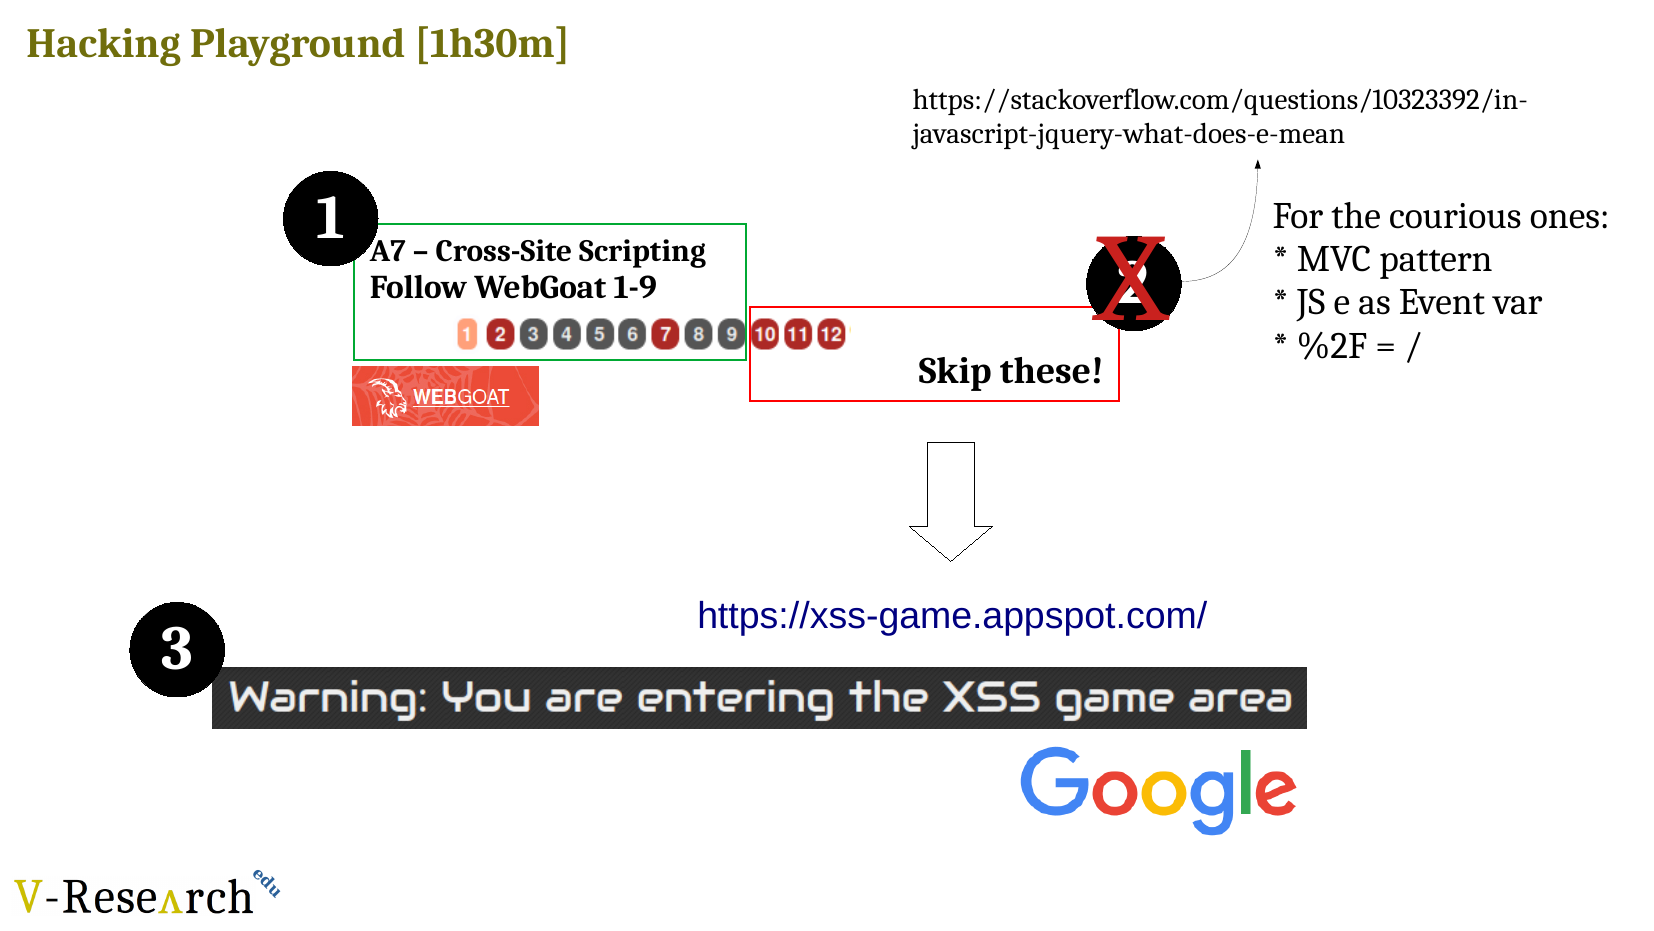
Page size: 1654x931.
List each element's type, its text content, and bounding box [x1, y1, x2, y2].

text_box For the courious ones: * MVC pattern * JS e as Event var * %2F = / [1257, 187, 1654, 378]
picture [1020, 744, 1300, 842]
text_box https://xss-game.appspot.com/ [682, 586, 1223, 644]
text_box X [1080, 200, 1182, 363]
text_box 1 [283, 171, 379, 266]
text_box Skip these! [749, 306, 1120, 402]
text_box https://stackoverflow.com/questions/10323392/in-javascript-jquery-what-does-e-mean [897, 76, 1619, 160]
text_box edu [222, 847, 333, 931]
text_box Hacking Playground [1h30m] [11, 12, 1193, 77]
picture [11, 876, 255, 916]
text_box A7 – Cross-Site Scripting Follow WebGoat 1-9 [354, 224, 746, 361]
picture [352, 366, 539, 426]
picture [212, 667, 1307, 729]
text_box 3 [129, 602, 225, 697]
